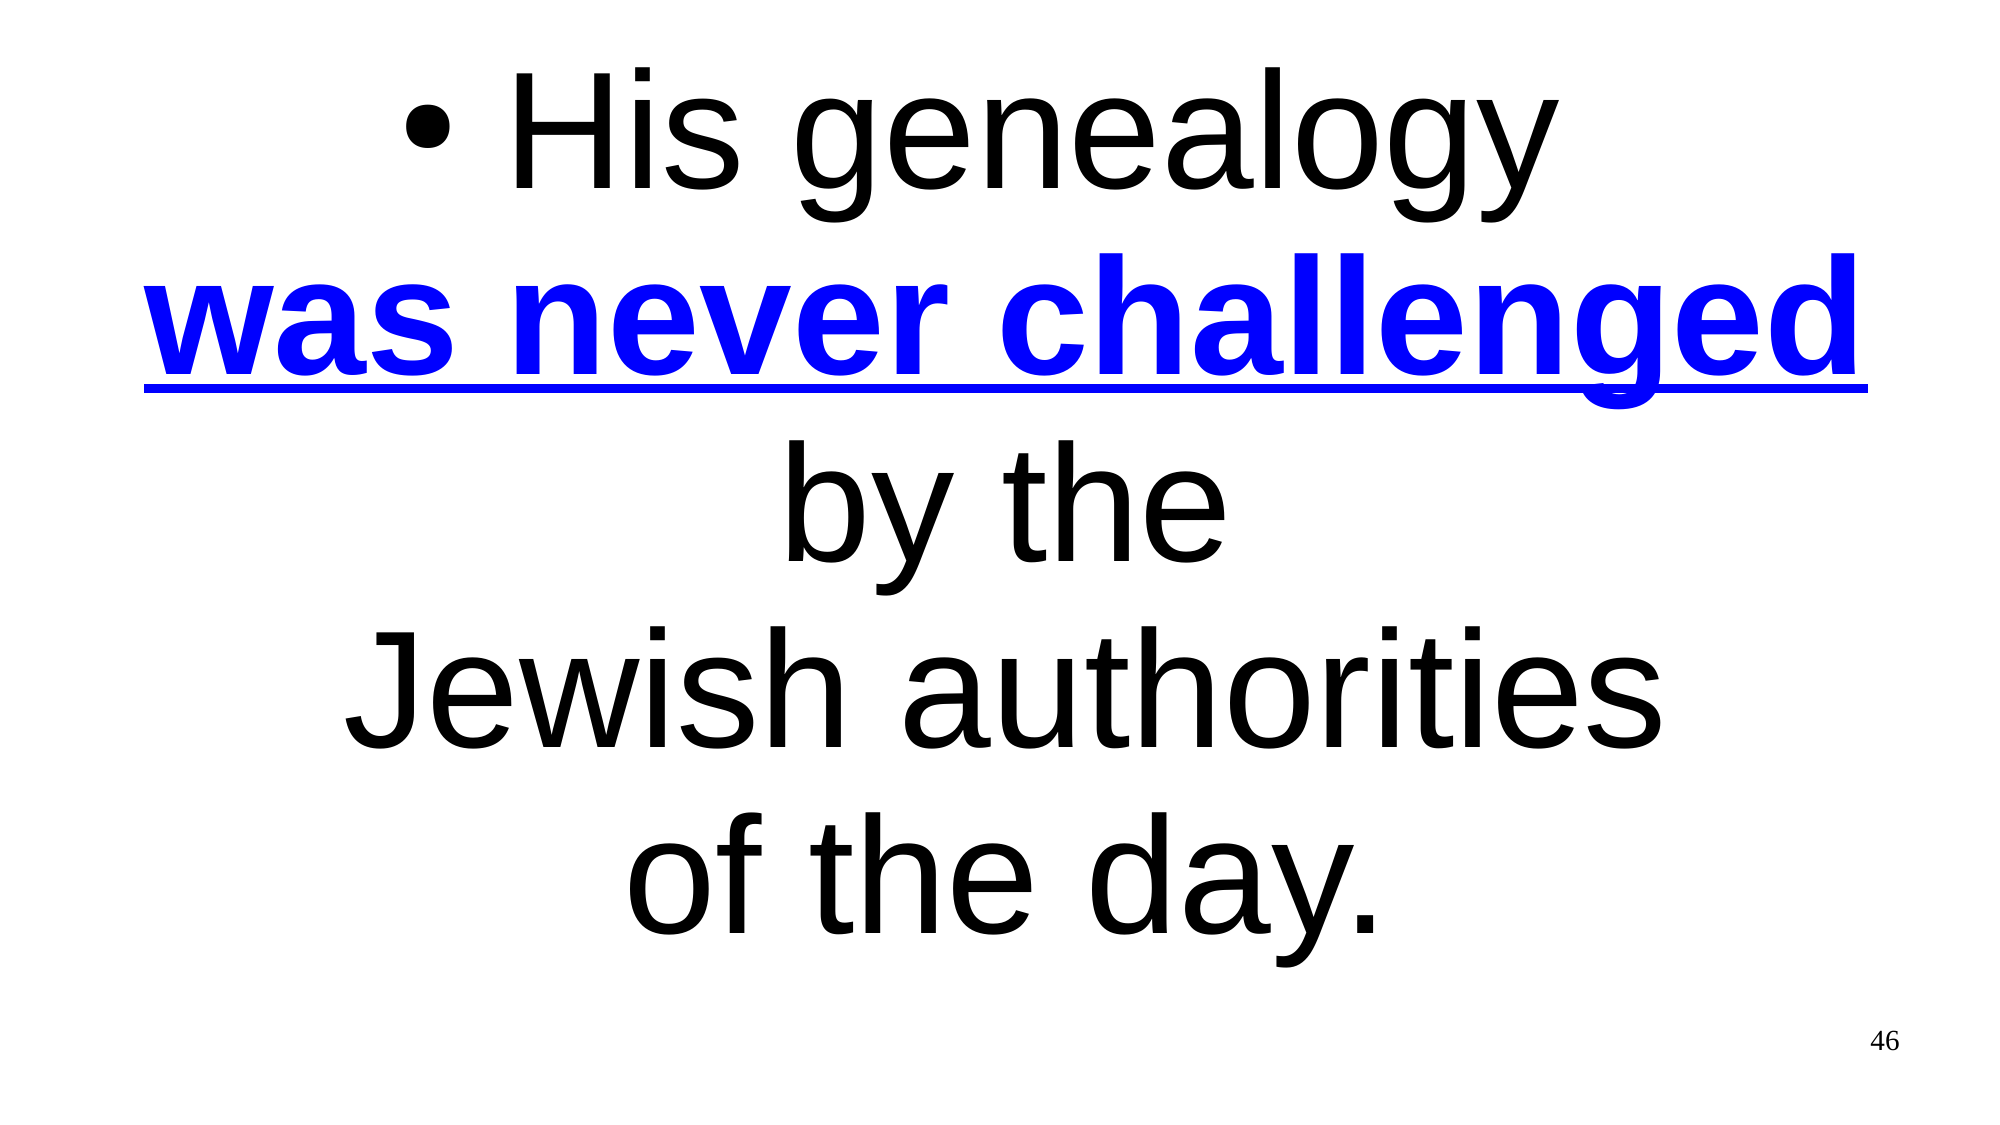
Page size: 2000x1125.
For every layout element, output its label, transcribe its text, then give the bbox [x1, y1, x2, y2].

list His genealogy was never challenged by the Jewish authorities of the day. [37, 37, 1951, 1088]
